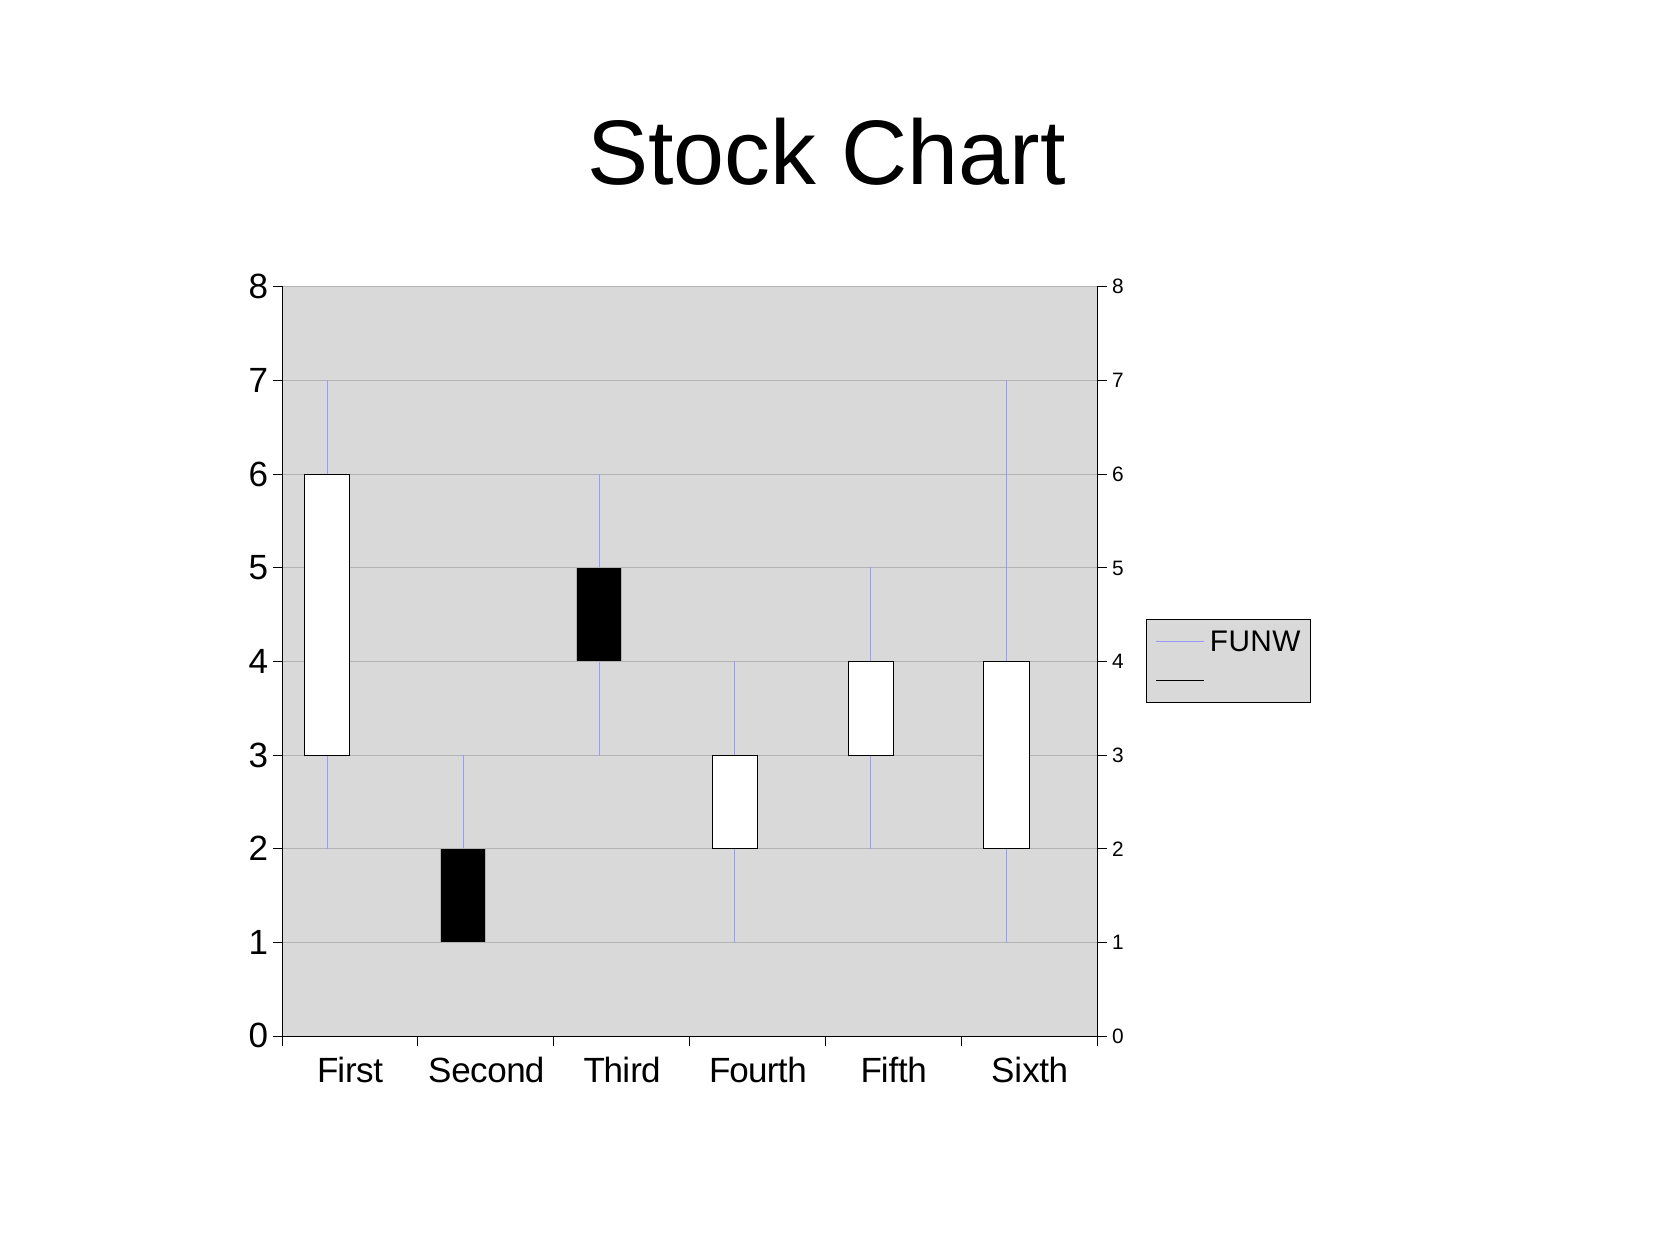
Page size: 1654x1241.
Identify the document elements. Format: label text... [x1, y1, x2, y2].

chart [225, 249, 1402, 1126]
title Stock Chart [82, 49, 1571, 257]
